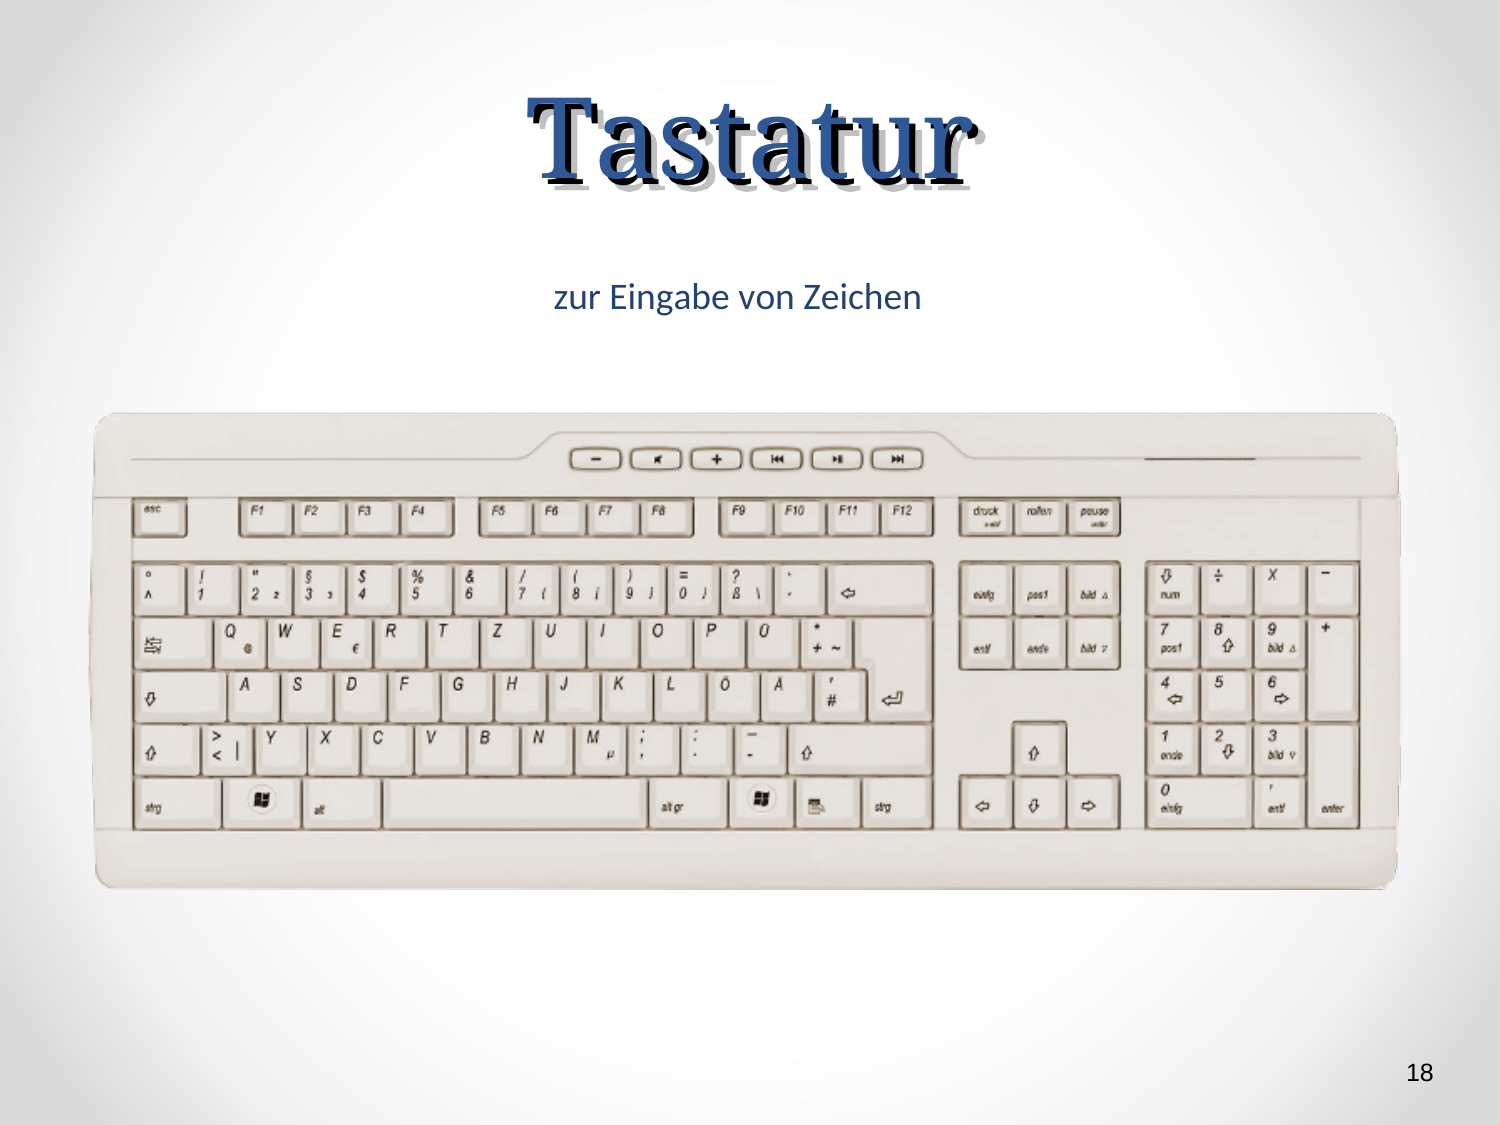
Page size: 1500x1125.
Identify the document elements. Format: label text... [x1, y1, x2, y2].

text_box <Nummer> [1401, 1042, 1494, 1103]
title Tastatur [75, 57, 1426, 209]
picture [0, 0, 1500, 1125]
text_box zur Eingabe von Zeichen [265, 269, 1211, 327]
